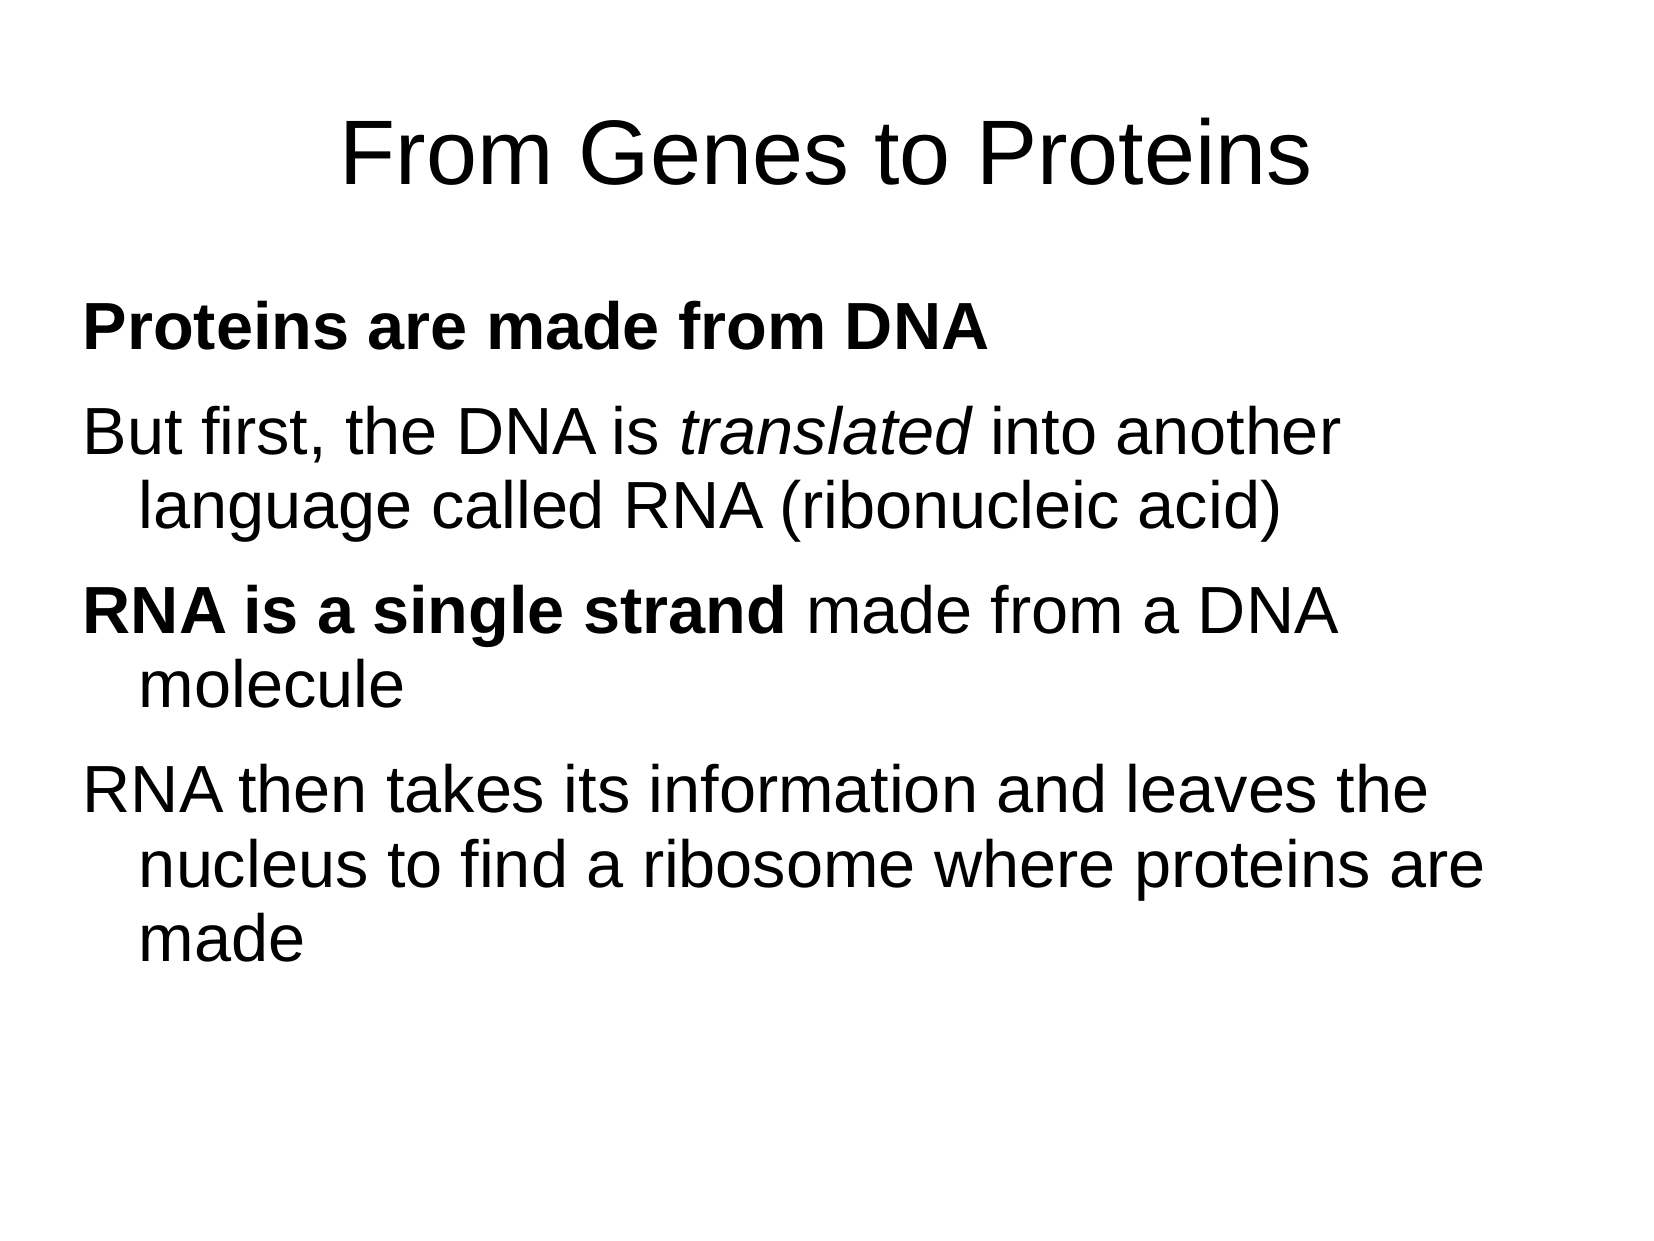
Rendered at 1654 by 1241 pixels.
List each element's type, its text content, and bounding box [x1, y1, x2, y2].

list Proteins are made from DNA But first, the DNA is translated into another language called RNA (ribonucleic acid) RNA is a single strand made from a DNA molecule RNA then takes its information and leaves the nucleus to find a ribosome where proteins are made [82, 289, 1571, 1094]
title From Genes to Proteins [82, 49, 1571, 257]
